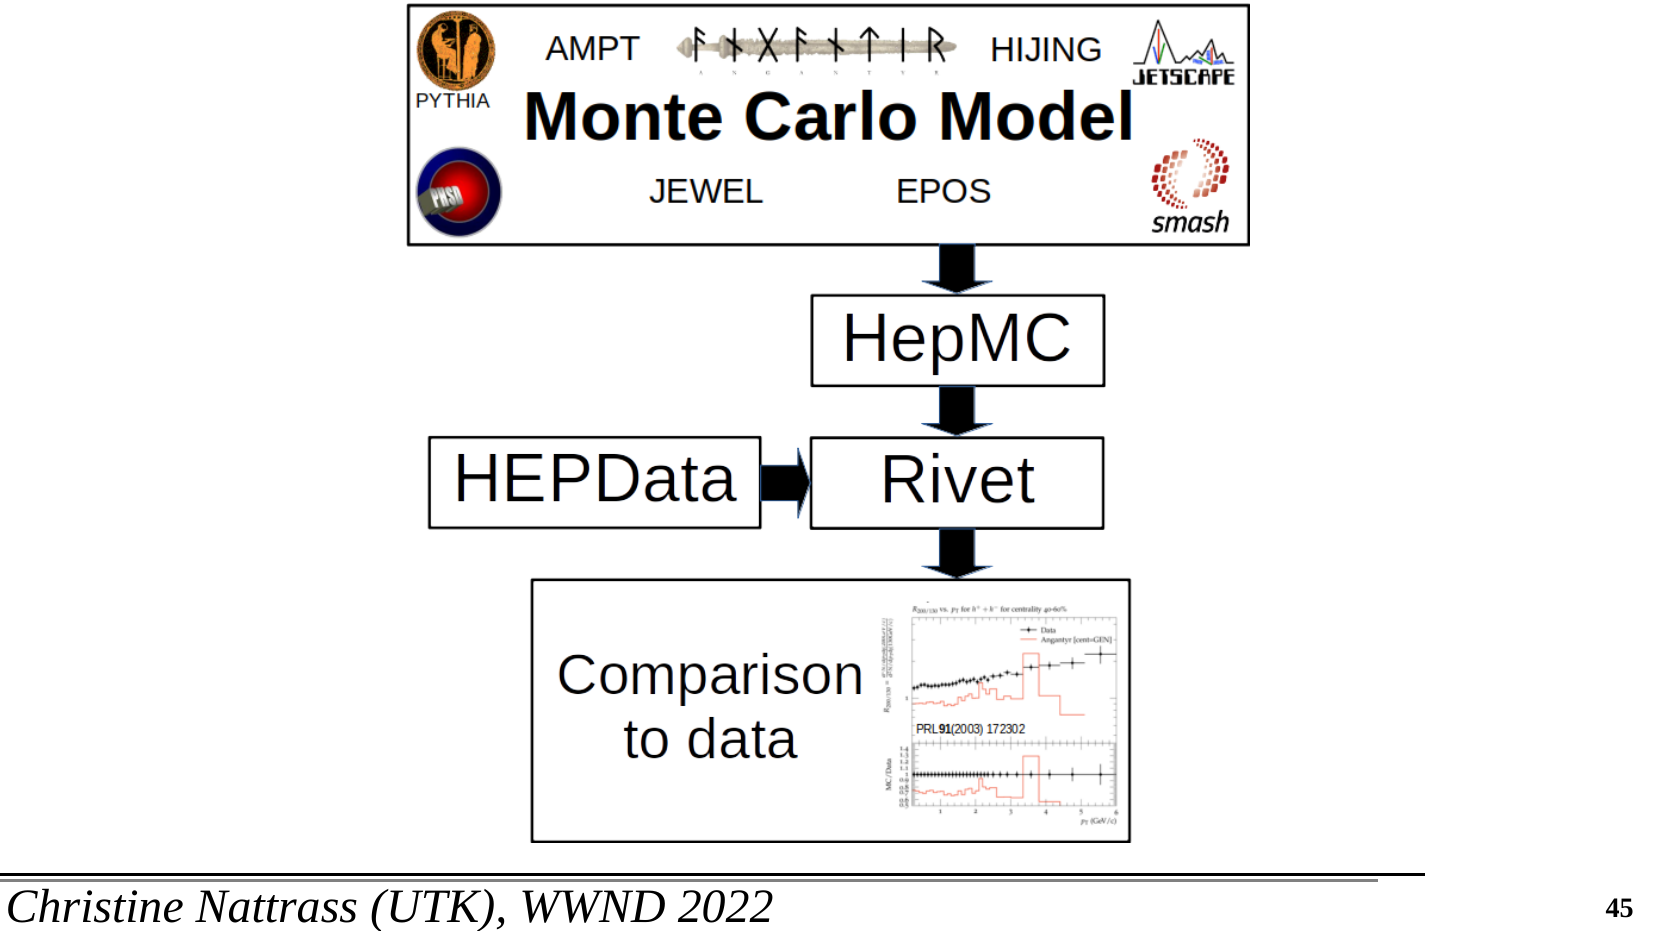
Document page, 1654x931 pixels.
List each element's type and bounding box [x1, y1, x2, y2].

picture [406, 3, 1250, 843]
